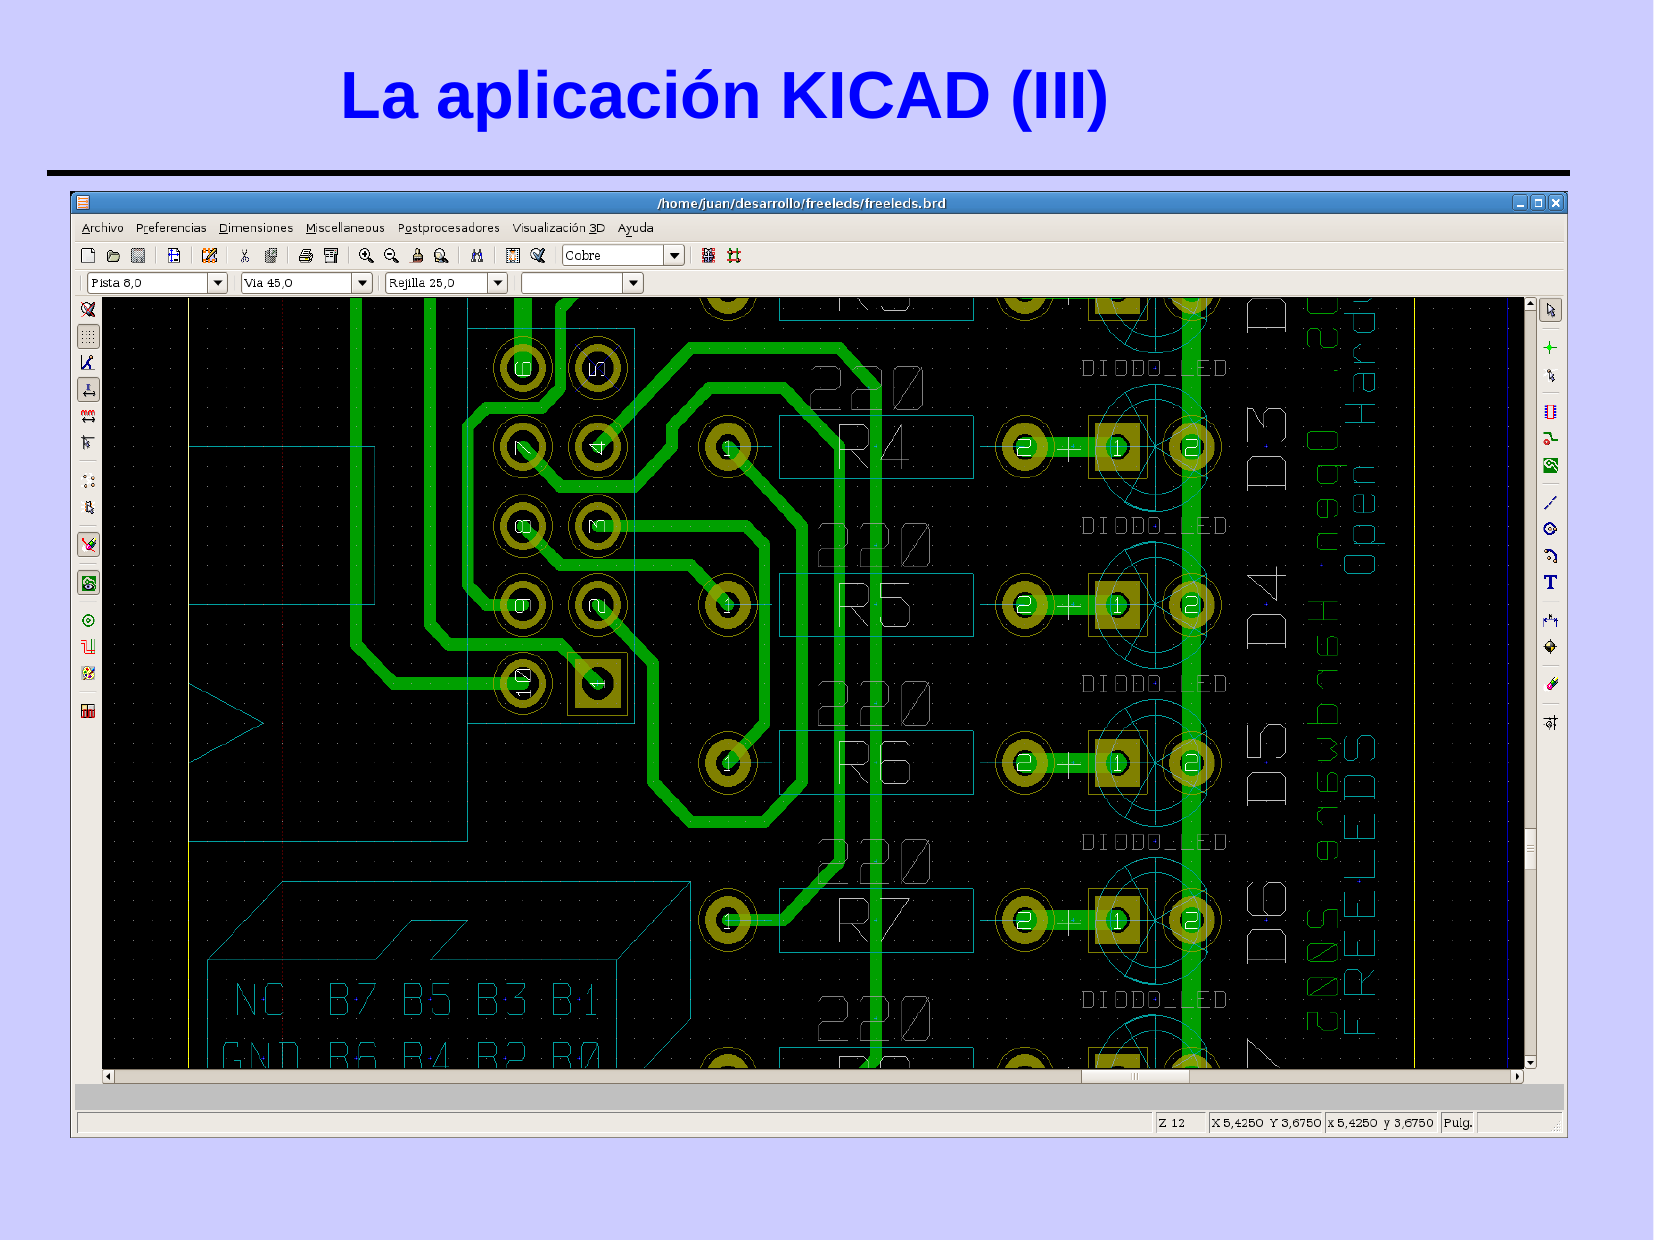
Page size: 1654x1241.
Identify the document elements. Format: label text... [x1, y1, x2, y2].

picture [70, 191, 1568, 1138]
title La aplicación KICAD (III) [88, 0, 1364, 170]
